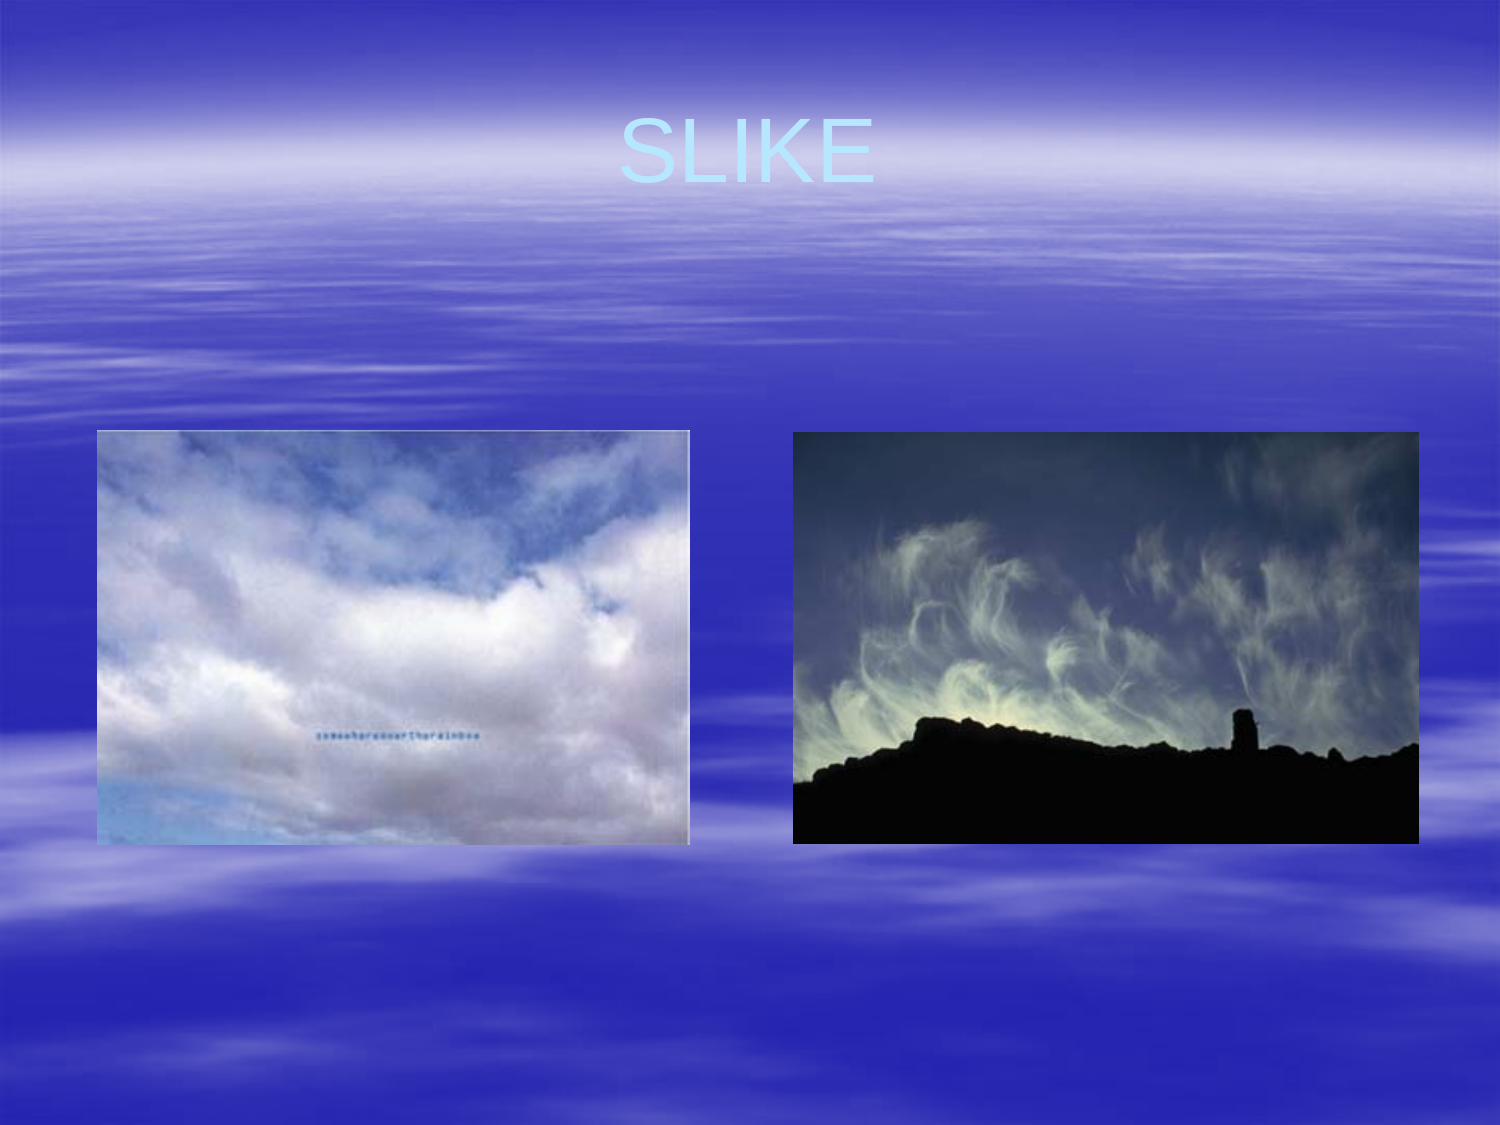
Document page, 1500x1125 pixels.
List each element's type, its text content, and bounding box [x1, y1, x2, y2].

picture [0, 0, 1500, 1125]
title SLIKE [49, 37, 1446, 255]
